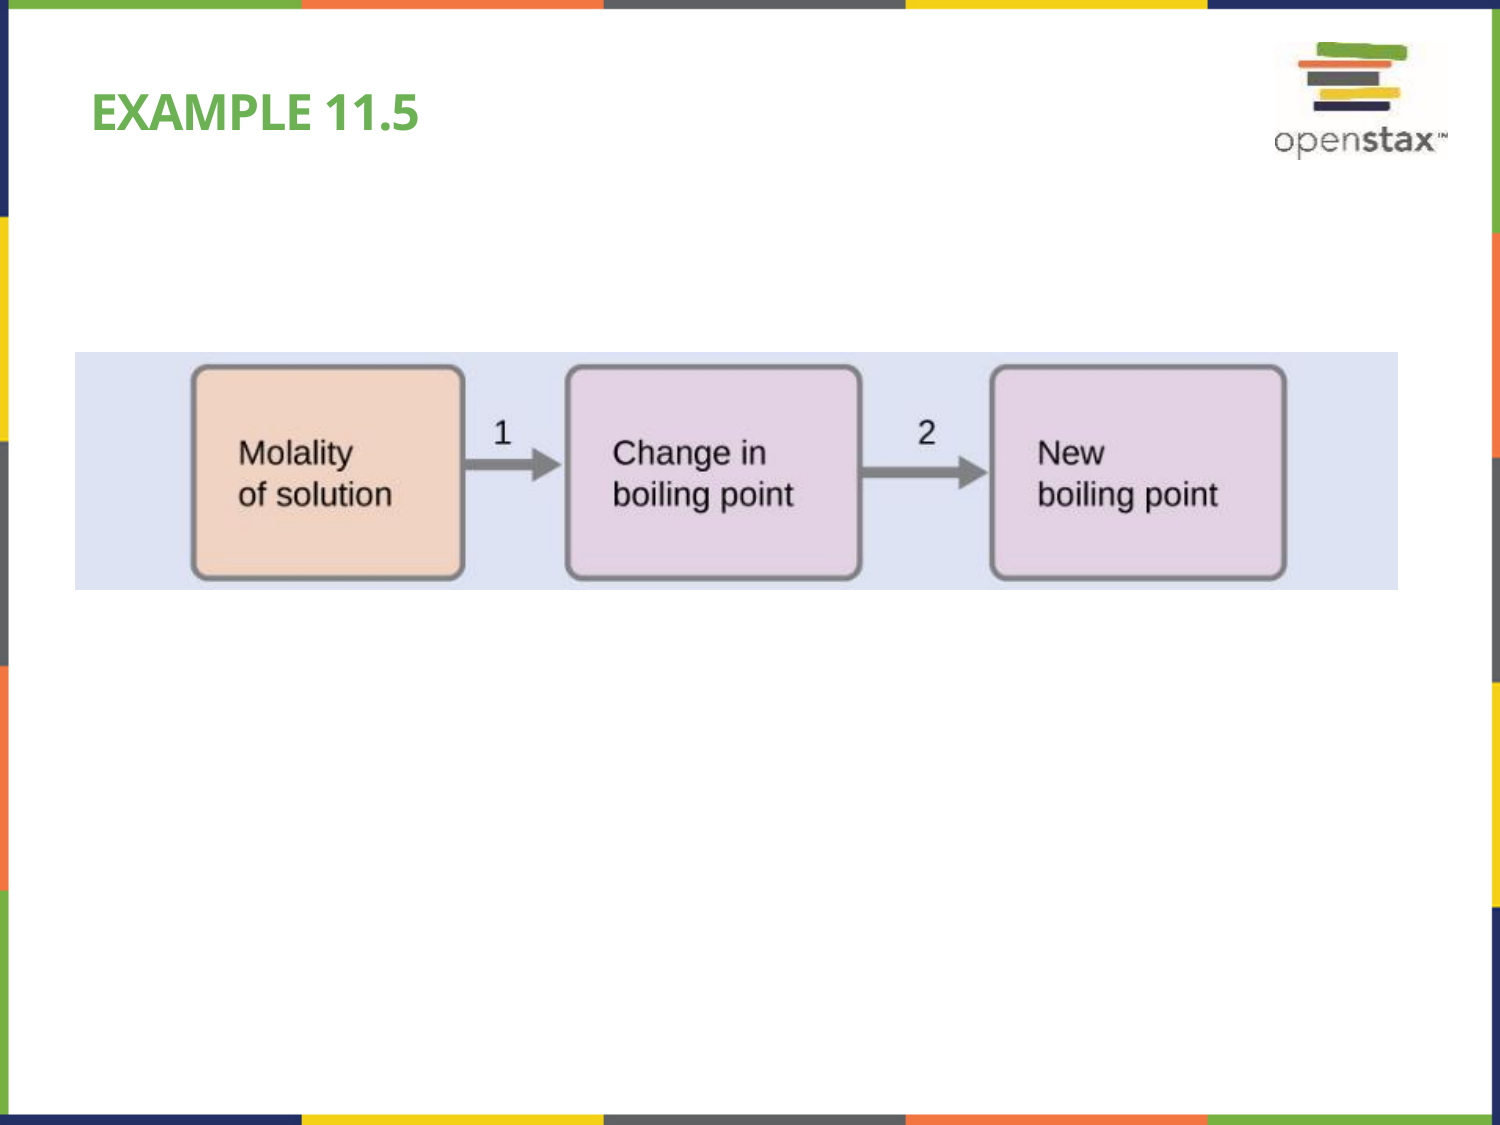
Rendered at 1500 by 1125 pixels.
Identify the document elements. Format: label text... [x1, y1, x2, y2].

title Example 11.5 [75, 39, 1398, 148]
picture [0, 0, 1500, 1125]
